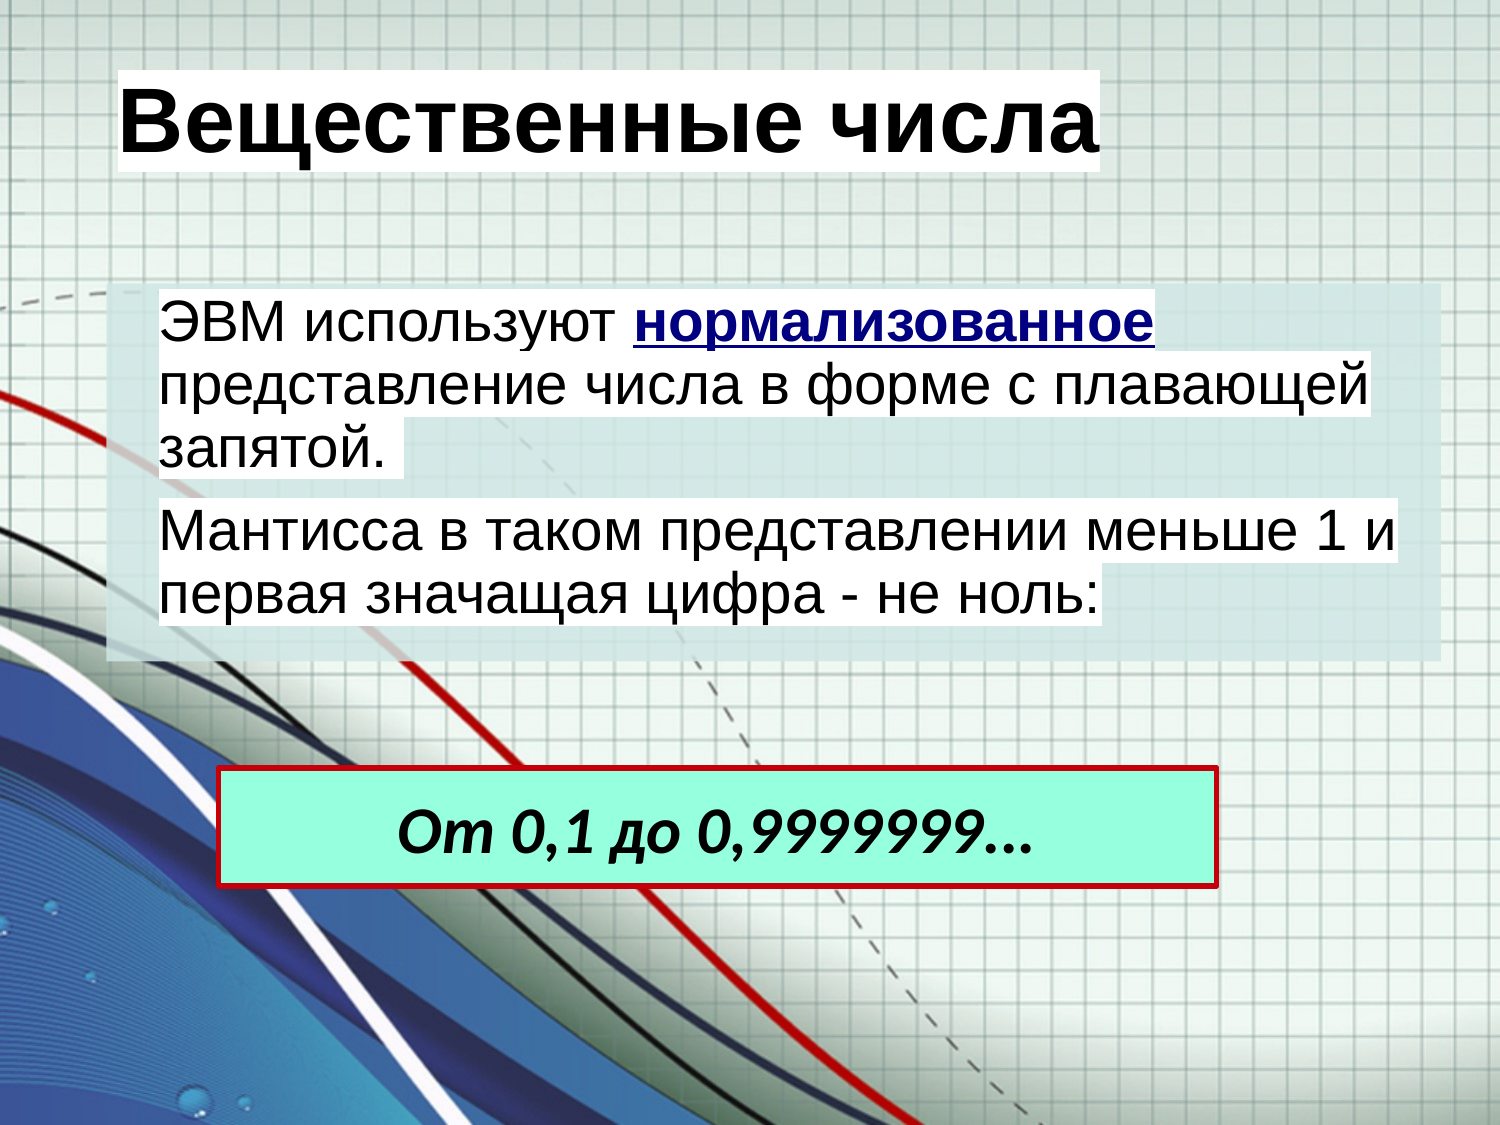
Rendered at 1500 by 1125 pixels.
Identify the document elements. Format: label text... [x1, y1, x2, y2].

list ЭВМ используют нормализованное представление числа в форме с плавающей запятой. Мантисса в таком представлении меньше 1 и первая значащая цифра - не ноль: [106, 283, 1441, 662]
picture [0, 0, 1500, 1125]
text_box От 0,1 до 0,9999999... [218, 767, 1217, 886]
title Вещественные числа [103, 32, 1397, 213]
